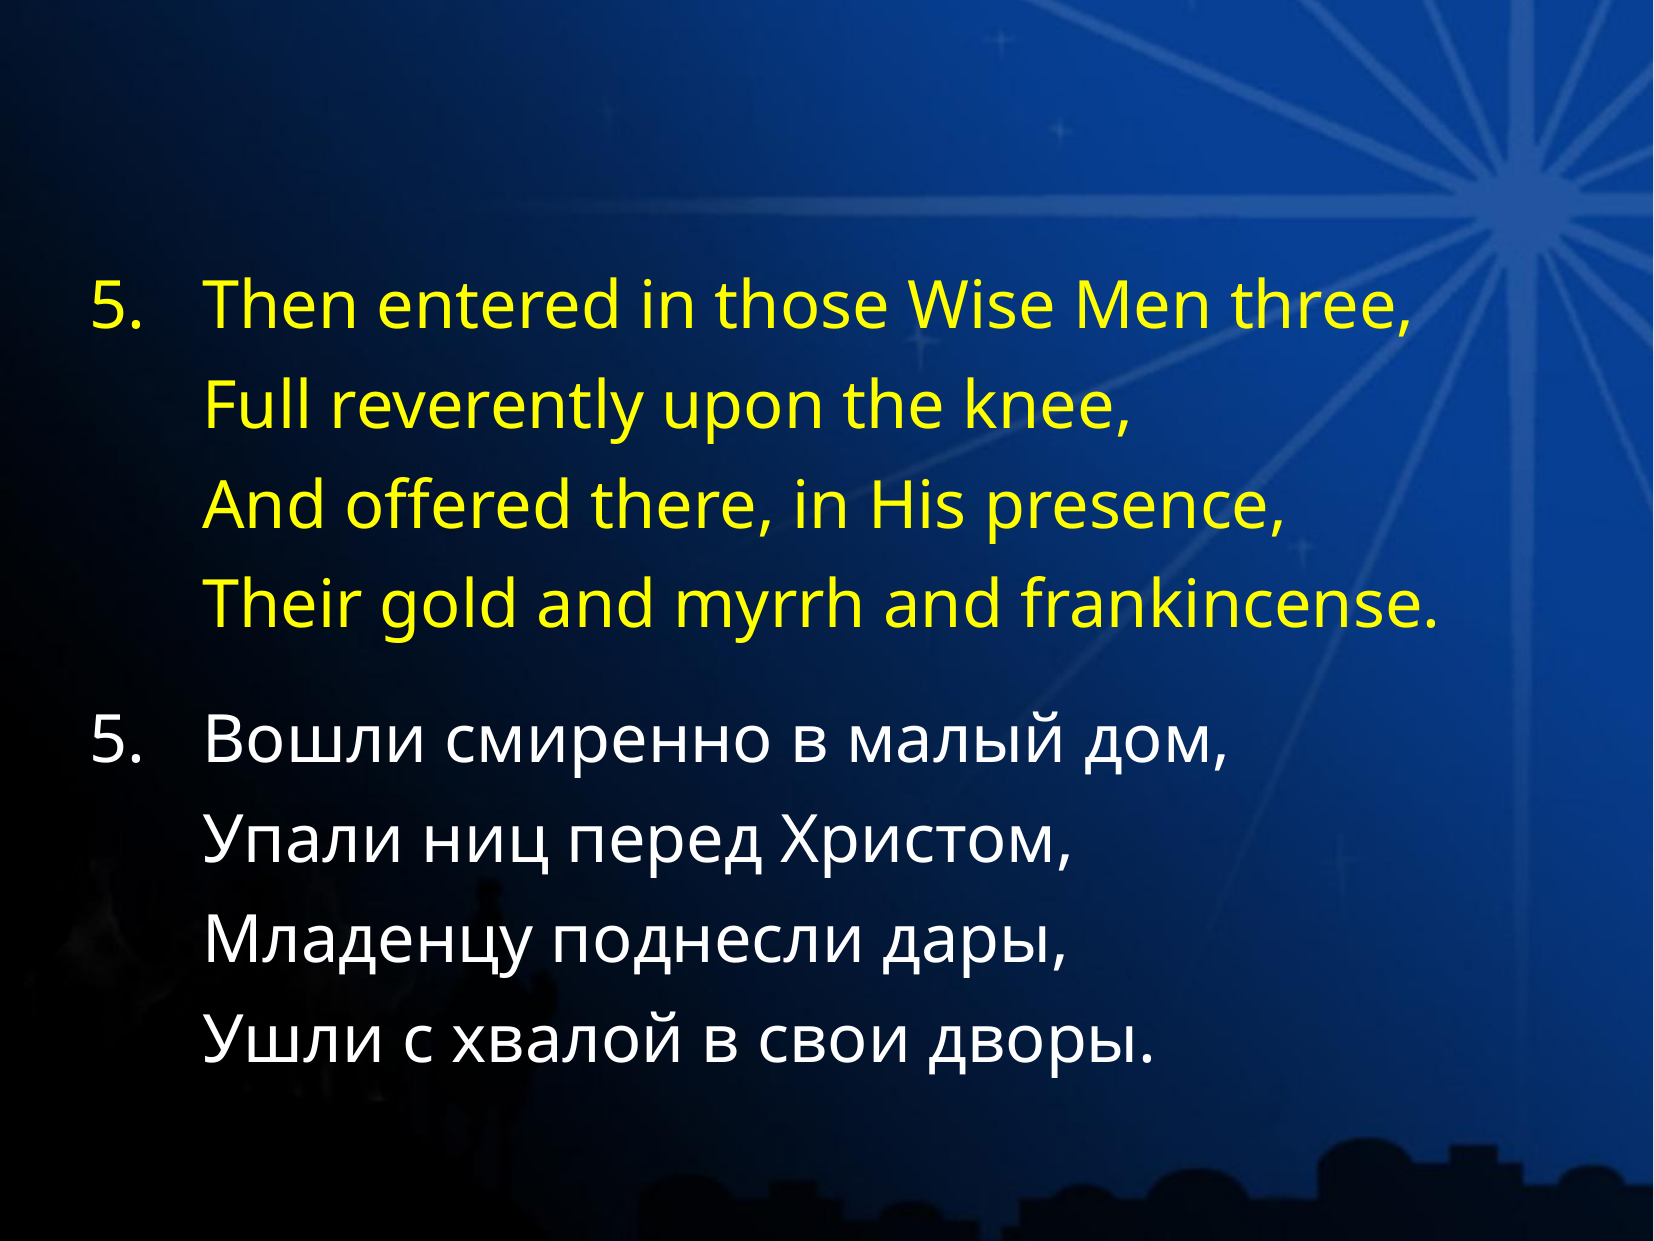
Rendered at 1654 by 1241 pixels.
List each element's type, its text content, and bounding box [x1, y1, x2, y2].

text_box 5. Then entered in those Wise Men three, Full reverently upon the knee, And offered there, in His presence, Their gold and myrrh and frankincense. [75, 150, 1576, 638]
picture [0, 0, 1654, 1241]
text_box 5. Вошли смиренно в малый дом, Упали ниц перед Христом, Младенцу поднесли дары, Ушли с хвалой в свои дворы. [75, 675, 1576, 1163]
